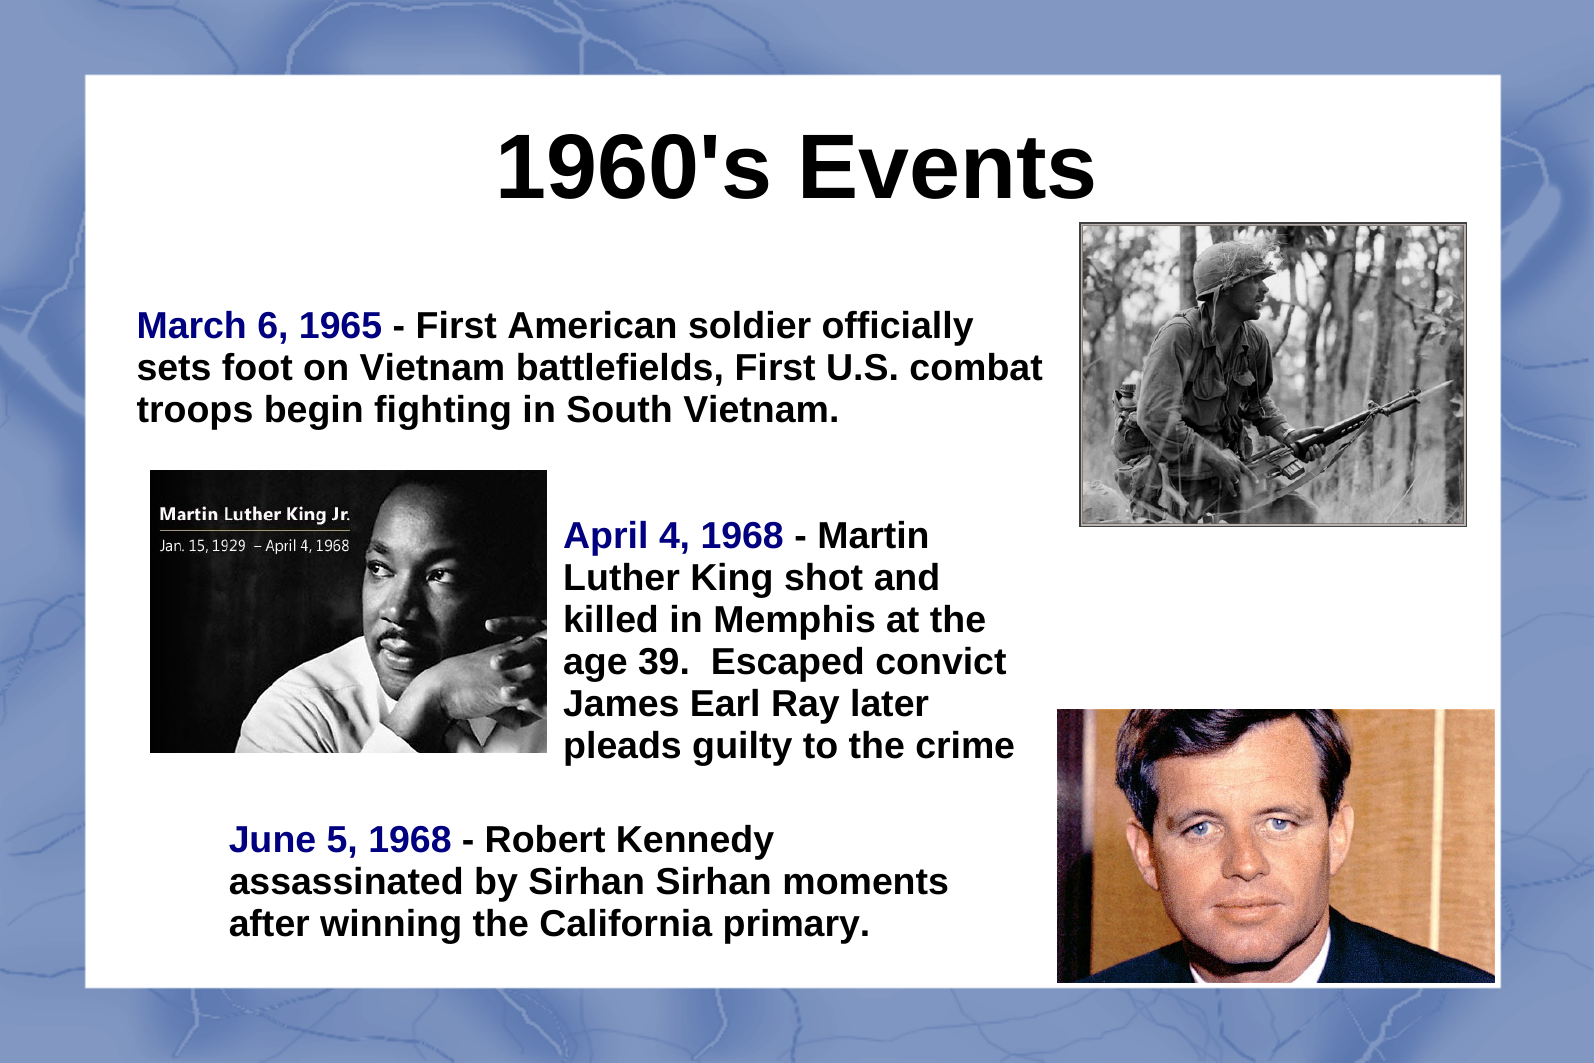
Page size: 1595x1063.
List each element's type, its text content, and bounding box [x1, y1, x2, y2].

text_box March 6, 1965 - First American soldier officially sets foot on Vietnam battlefields, First U.S. combat troops begin fighting in South Vietnam. [136, 304, 1055, 434]
text_box April 4, 1968 - Martin Luther King shot and killed in Memphis at the age 39. Escaped convict James Earl Ray later pleads guilty to the crime [563, 514, 1036, 774]
title 1960's Events [113, 85, 1481, 248]
picture [0, 0, 1595, 1063]
text_box June 5, 1968 - Robert Kennedy assassinated by Sirhan Sirhan moments after winning the California primary. [228, 818, 990, 948]
